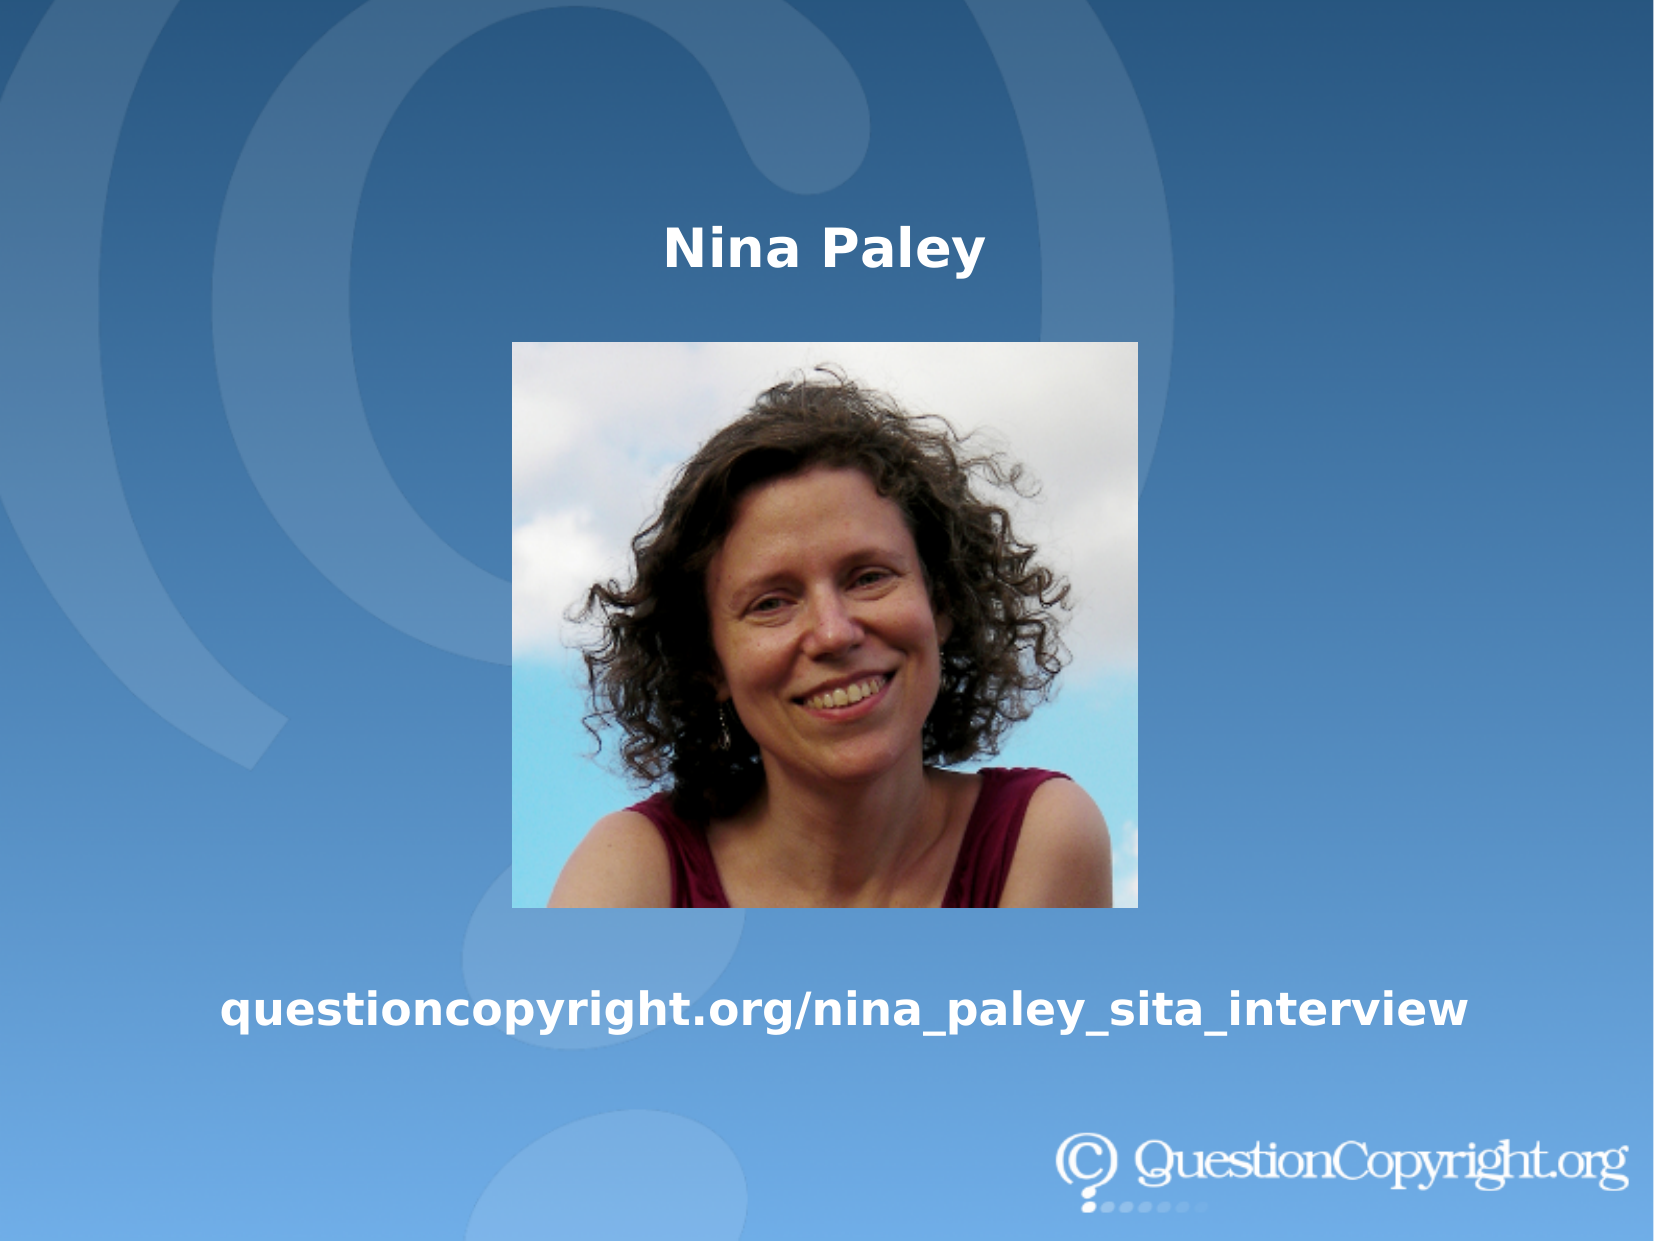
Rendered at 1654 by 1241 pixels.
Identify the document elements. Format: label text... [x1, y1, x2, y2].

text_box questioncopyright.org/nina_paley_sita_interview [204, 975, 1486, 1044]
text_box Nina Paley [648, 210, 1003, 300]
picture [0, 0, 1654, 1241]
